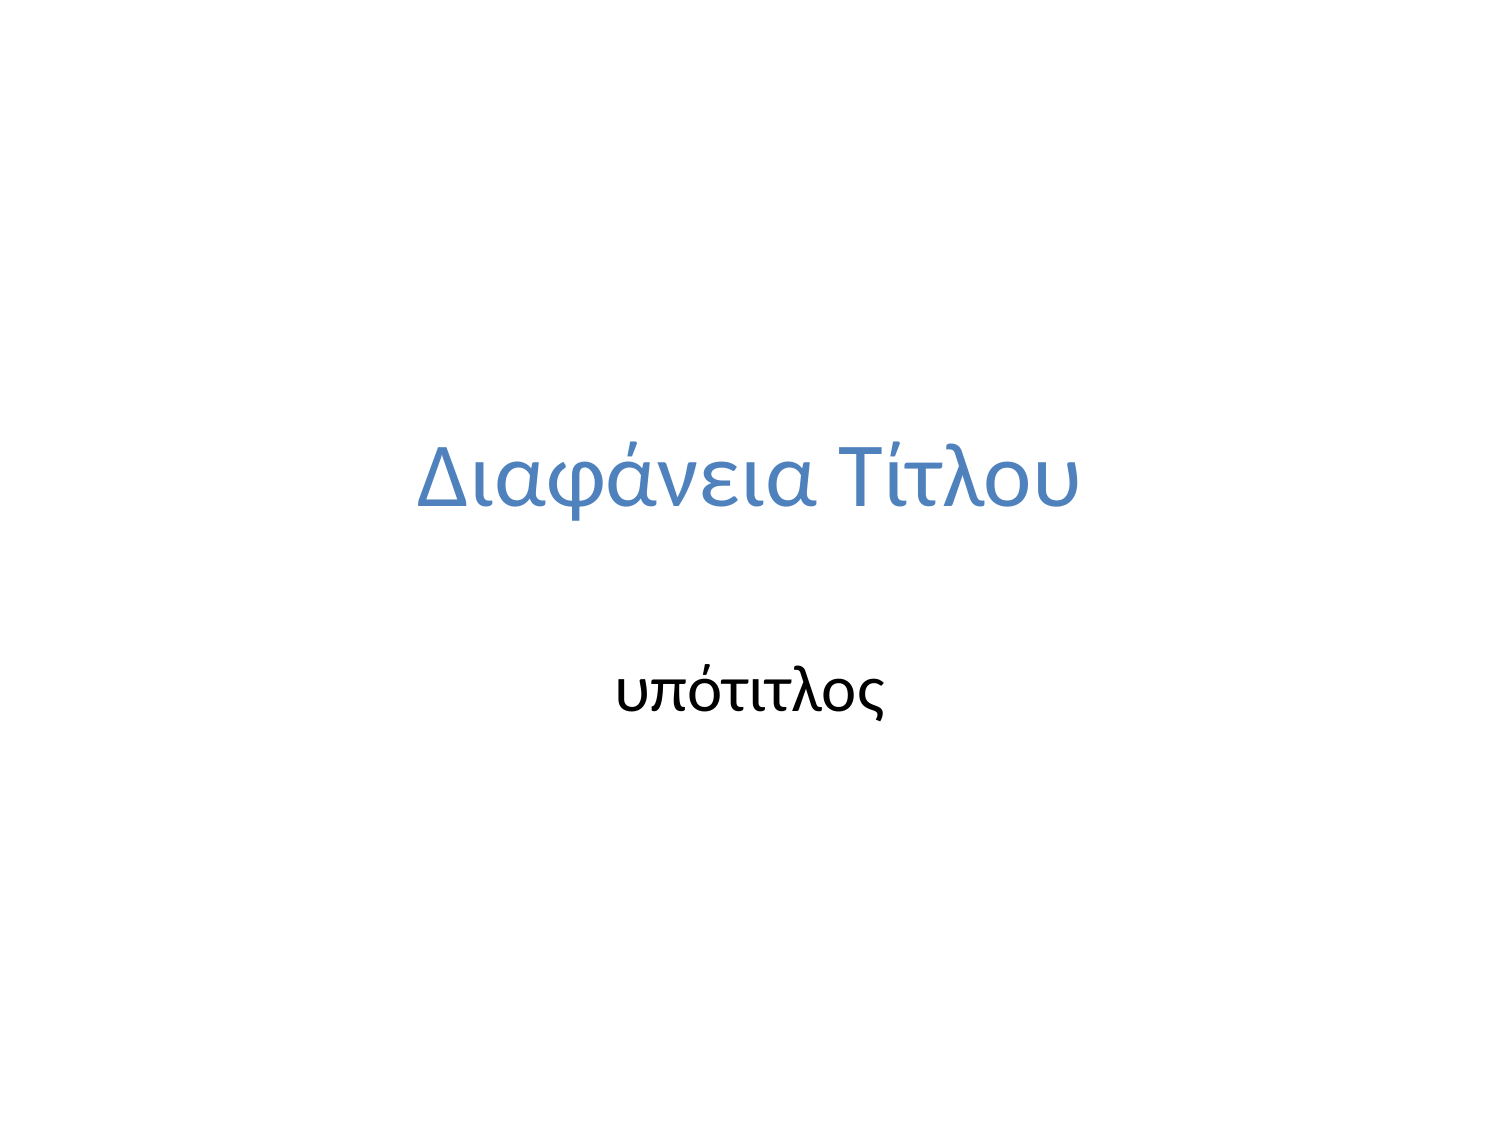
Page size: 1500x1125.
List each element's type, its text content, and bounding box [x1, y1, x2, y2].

subtitle υπότιτλος [112, 637, 1388, 925]
title Διαφάνεια Τίτλου [112, 349, 1388, 591]
